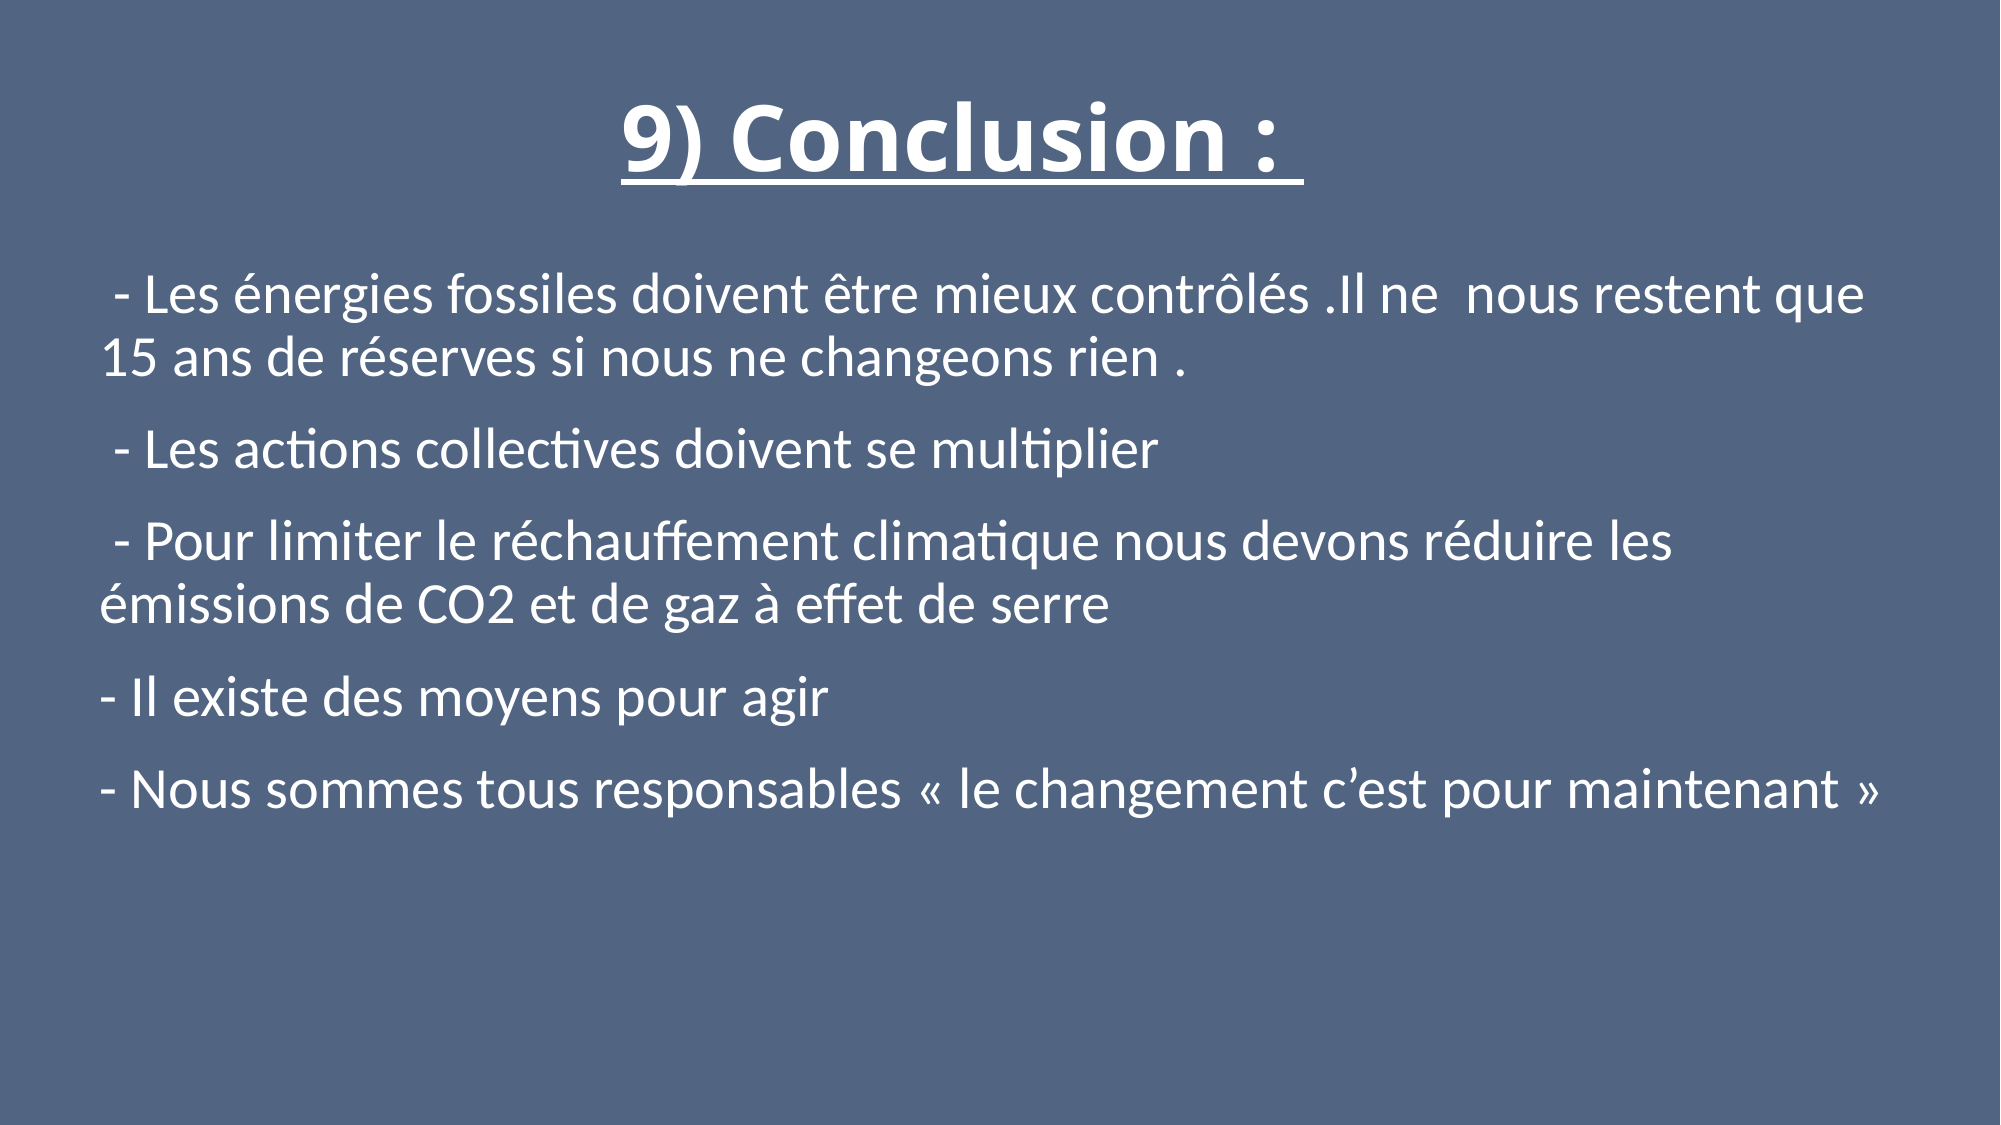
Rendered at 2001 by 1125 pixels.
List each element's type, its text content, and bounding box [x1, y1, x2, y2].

list - Les énergies fossiles doivent être mieux contrôlés .Il ne nous restent que 15 ans de réserves si nous ne changeons rien . - Les actions collectives doivent se multiplier - Pour limiter le réchauffement climatique nous devons réduire les émissions de CO2 et de gaz à effet de serre - Il existe des moyens pour agir - Nous sommes tous responsables « le changement c’est pour maintenant » [99, 263, 1900, 916]
title 9) Conclusion : [99, 33, 1825, 251]
